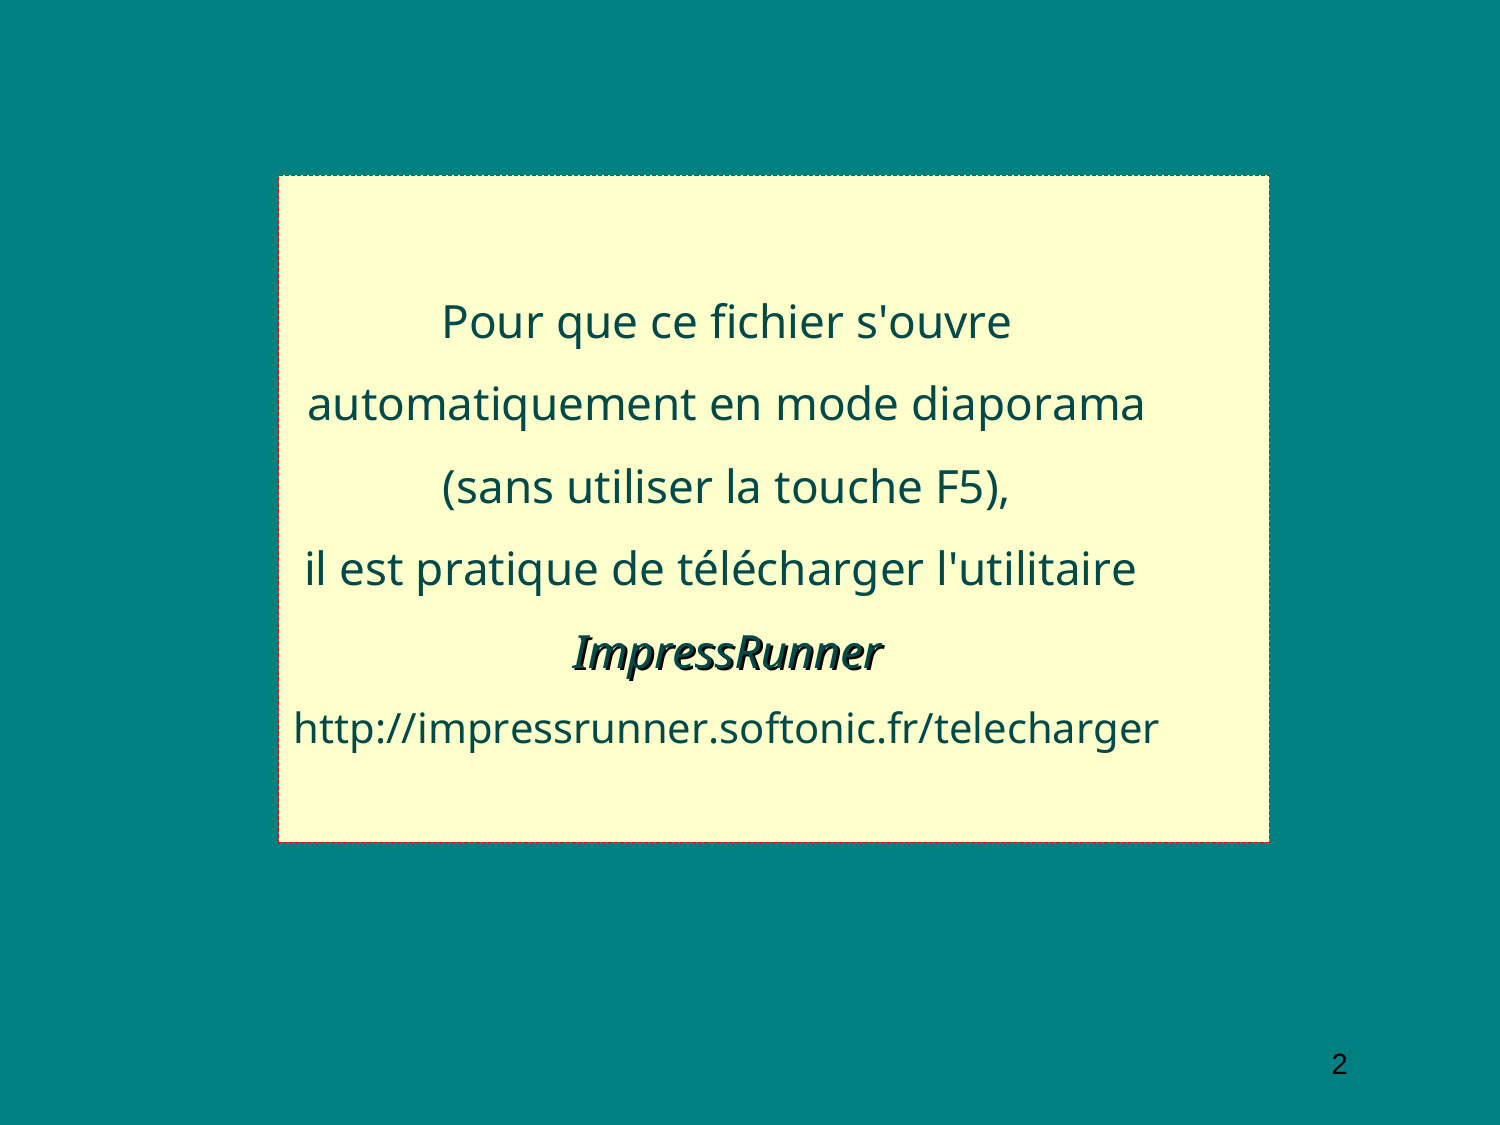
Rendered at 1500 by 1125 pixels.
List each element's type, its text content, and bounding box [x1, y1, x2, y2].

text_box Pour que ce fichier s'ouvre automatiquement en mode diaporama (sans utiliser la touche F5), il est pratique de télécharger l'utilitaire ImpressRunner http://impressrunner.softonic.fr/telecharger [278, 175, 1270, 843]
